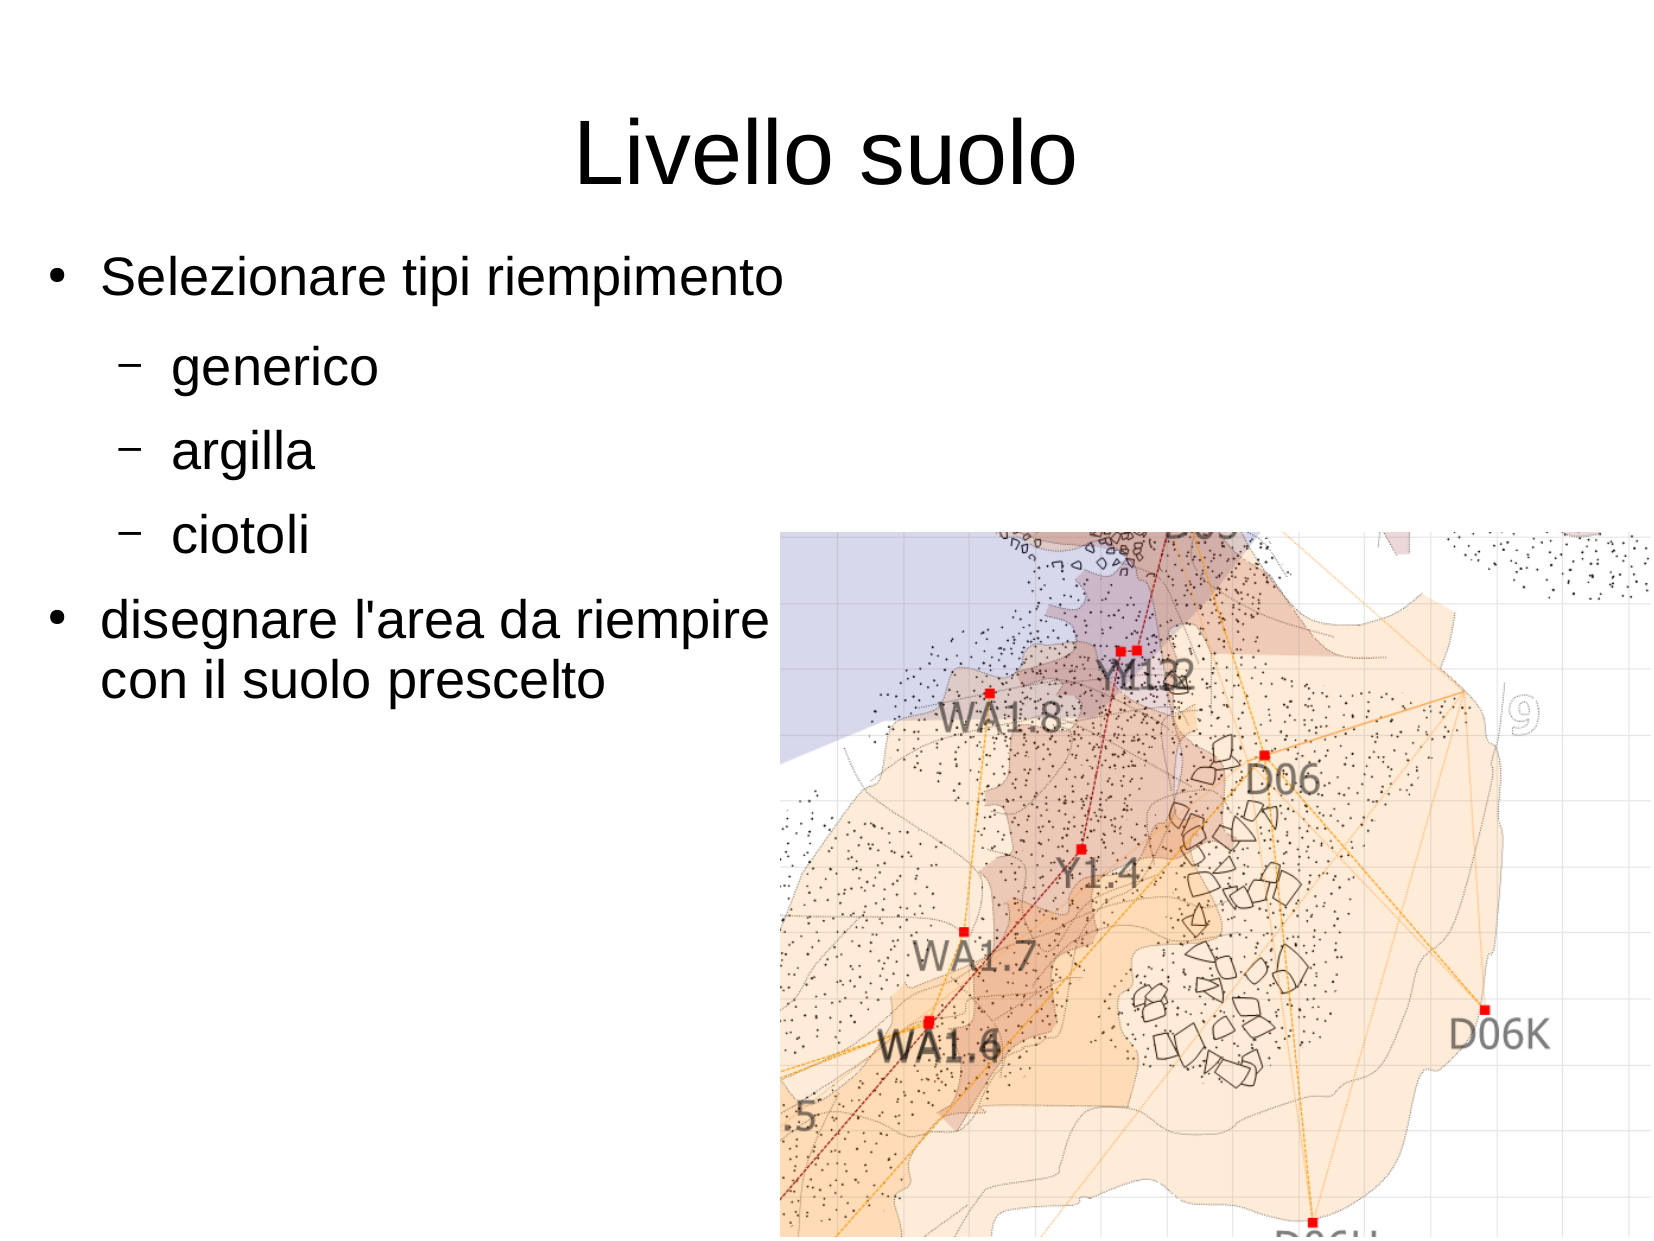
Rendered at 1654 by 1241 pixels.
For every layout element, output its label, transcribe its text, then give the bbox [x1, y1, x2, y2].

list Selezionare tipi riempimento generico argilla ciotoli disegnare l'area da riempire con il suolo prescelto [30, 246, 833, 1066]
picture [780, 532, 1651, 1237]
title Livello suolo [82, 49, 1571, 257]
